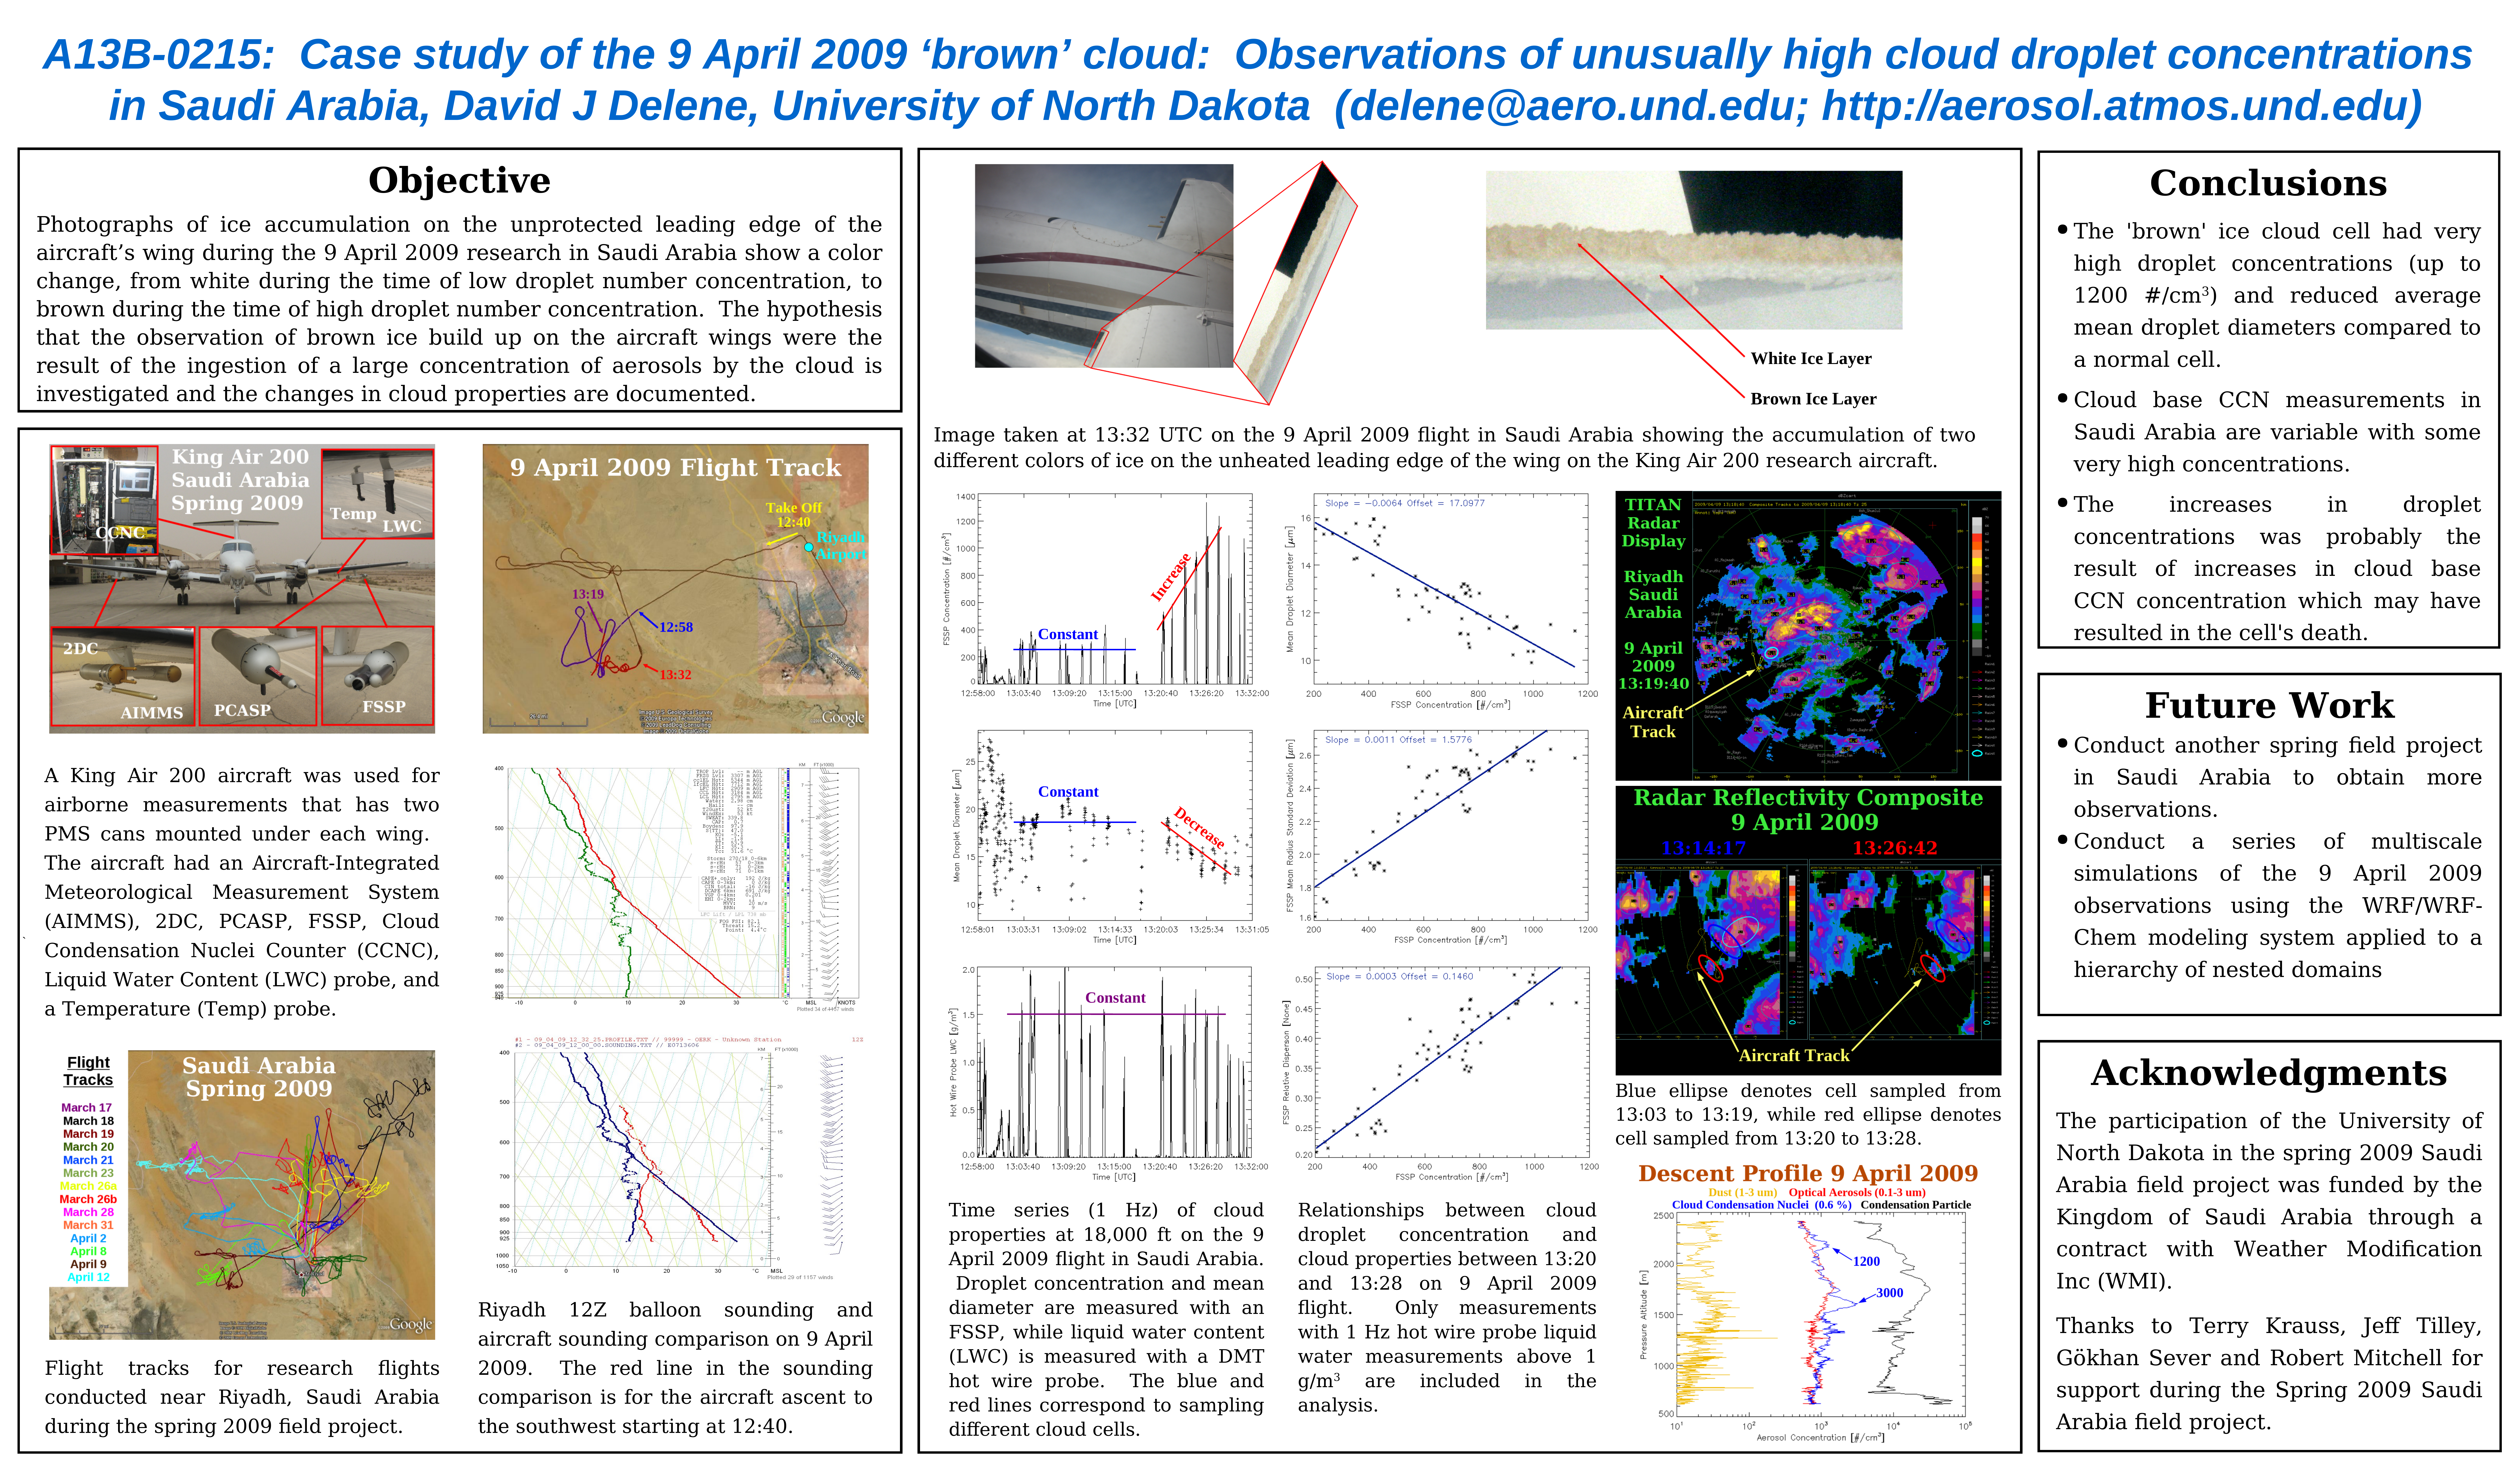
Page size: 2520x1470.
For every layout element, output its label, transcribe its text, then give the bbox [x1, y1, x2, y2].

text_box Constant [1035, 779, 1107, 795]
text_box Brown Ice Layer [1747, 385, 1886, 410]
text_box Increase [1159, 590, 1164, 594]
text_box Objective Photographs of ice accumulation on the unprotected leading edge of the aircraft’s wing during the 9 April 2009 research in Saudi Arabia show a color change, from white during the time of low droplet number concentration, to brown during the time of high droplet number concentration. The hypothesis that the observation of brown ice build up on the aircraft wings were the result of the ingestion of a large concentration of aerosols by the cloud is investigated and the changes in cloud properties are documented. [19, 149, 901, 411]
text_box A King Air 200 aircraft was used for airborne measurements that has two PMS cans mounted under each wing. The aircraft had an Aircraft-Integrated Meteorological Measurement System (AIMMS), 2DC, PCASP, FSSP, Cloud Condensation Nuclei Counter (CCNC), Liquid Water Content (LWC) probe, and a Temperature (Temp) probe. [41, 755, 444, 1050]
text_box Time series (1 Hz) of cloud properties at 18,000 ft on the 9 April 2009 flight in Saudi Arabia. Droplet concentration and mean diameter are measured with an FSSP, while liquid water content (LWC) is measured with a DMT hot wire probe. The blue and red lines correspond to sampling different cloud cells. [945, 1194, 1268, 1442]
text_box Future Work Conduct another spring field project in Saudi Arabia to obtain more observations. Conduct a series of multiscale simulations of the 9 April 2009 observations using the WRF/WRF-Chem modeling system applied to a hierarchy of nested domains [2039, 674, 2501, 1015]
text_box Relationships between cloud droplet concentration and cloud properties between 13:20 and 13:28 on 9 April 2009 flight. Only measurements with 1 Hz hot wire probe liquid water measurements above 1 g/m3 are included in the analysis. [1294, 1194, 1601, 1417]
text_box Flight tracks for research flights conducted near Riyadh, Saudi Arabia during the spring 2009 field project. [41, 1348, 444, 1439]
picture [492, 762, 860, 1014]
text_box Riyadh 12Z balloon sounding and aircraft sounding comparison on 9 April 2009. The red line in the sounding comparison is for the aircraft ascent to the southwest starting at 12:40. [474, 1289, 877, 1439]
picture [1616, 786, 2002, 1075]
text_box Acknowledgments The participation of the University of North Dakota in the spring 2009 Saudi Arabia field project was funded by the Kingdom of Saudi Arabia through a contract with Weather Modification Inc (WMI). Thanks to Terry Krauss, Jeff Tilley, Gökhan Sever and Robert Mitchell for support during the Spring 2009 Saudi Arabia field project. [2039, 1041, 2501, 1451]
picture [1616, 491, 2002, 781]
text_box Blue ellipse denotes cell sampled from 13:03 to 13:19, while red ellipse denotes cell sampled from 13:20 to 13:28. [1612, 1075, 2006, 1150]
picture [928, 470, 1607, 1187]
text_box Constant [1052, 790, 1054, 795]
text_box White Ice Layer [1747, 345, 1887, 370]
text_box ` [19, 429, 901, 1452]
picture [975, 157, 1360, 411]
text_box Constant [1088, 790, 1091, 795]
text_box Constant [1082, 985, 1150, 1008]
picture [1486, 170, 1903, 407]
text_box Constant [1060, 633, 1063, 637]
text_box Constant [1060, 790, 1063, 795]
text_box Image taken at 13:32 UTC on the 9 April 2009 flight in Saudi Arabia showing the accumulation of two different colors of ice on the unheated leading edge of the wing on the King Air 200 research aircraft. [930, 418, 1980, 476]
picture [49, 444, 435, 734]
text_box Increase [1142, 520, 1210, 604]
text_box Decrease [1170, 798, 1255, 869]
text_box Constant [1034, 622, 1107, 637]
picture [1616, 1160, 2002, 1449]
picture [49, 1050, 435, 1340]
picture [483, 444, 869, 734]
text_box Constant [1088, 633, 1090, 637]
text_box Constant [1052, 633, 1054, 637]
text_box Conclusions The 'brown' ice cloud cell had very high droplet concentrations (up to 1200 #/cm3) and reduced average mean droplet diameters compared to a normal cell. Cloud base CCN measurements in Saudi Arabia are variable with some very high concentrations. The increases in droplet concentrations was probably the result of increases in cloud base CCN concentration which may have resulted in the cell's death. [2039, 151, 2499, 648]
text_box A13B-0215: Case study of the 9 April 2009 ‘brown’ cloud: Observations of unusually high cloud droplet concentrations in Saudi Arabia, David J Delene, University of North Dakota (delene@aero.und.edu; http://aerosol.atmos.und.edu) [18, 20, 2503, 138]
